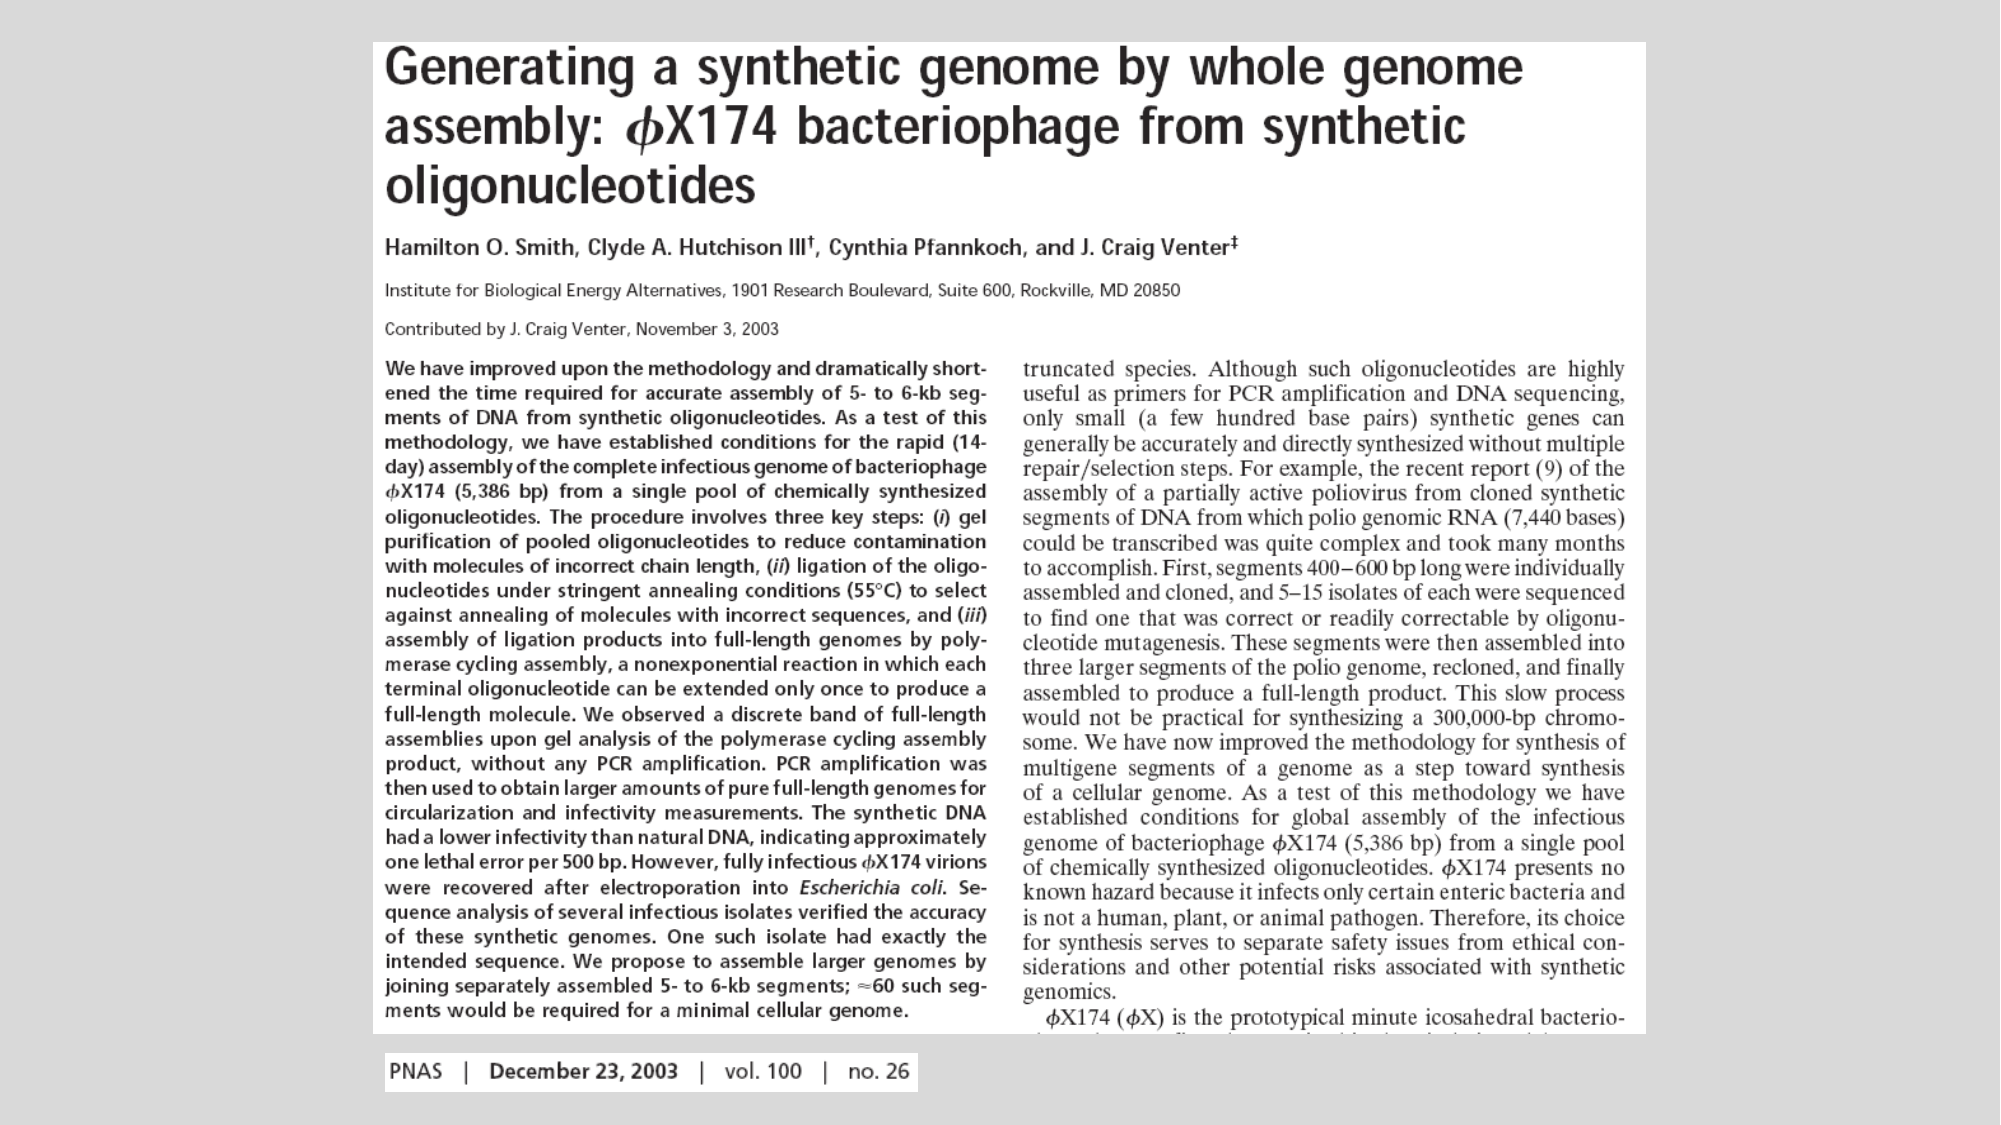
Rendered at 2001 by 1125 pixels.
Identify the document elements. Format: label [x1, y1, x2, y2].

picture [373, 42, 1646, 1034]
picture [385, 1053, 918, 1092]
